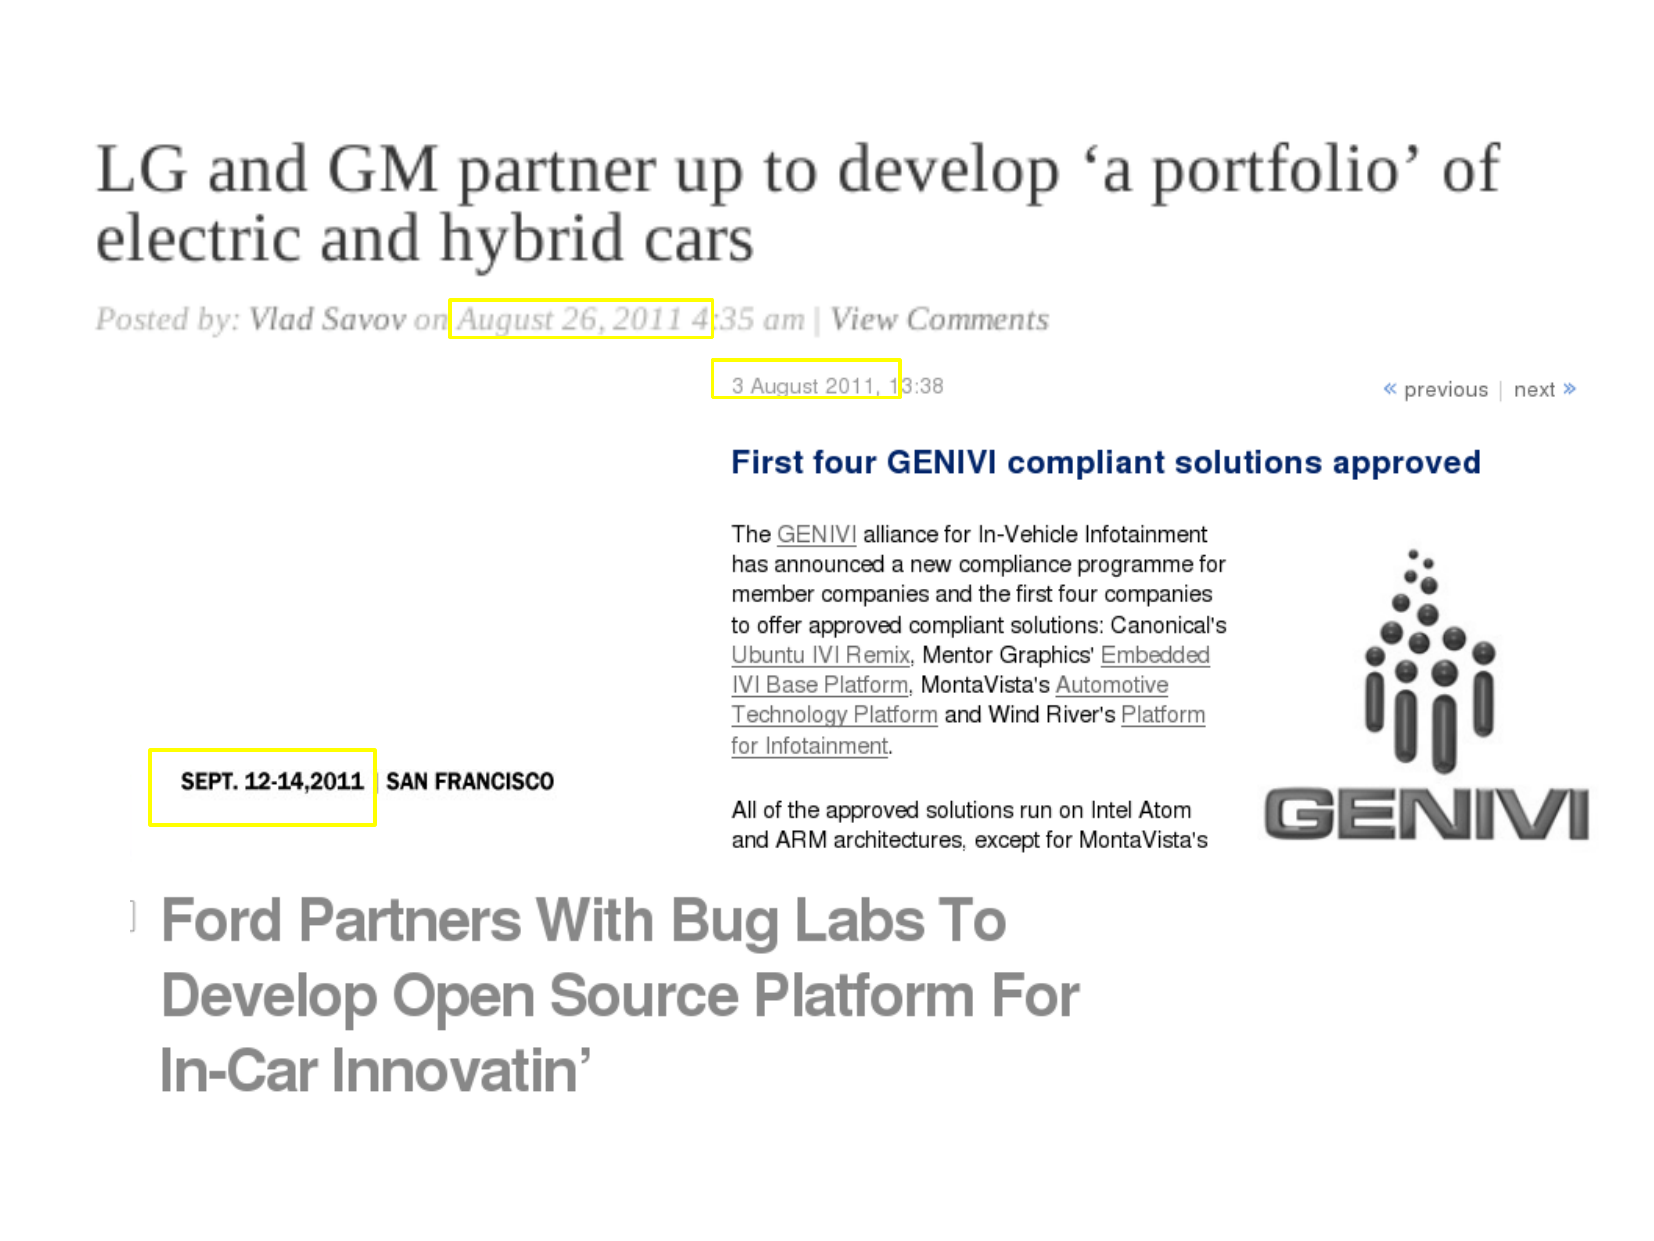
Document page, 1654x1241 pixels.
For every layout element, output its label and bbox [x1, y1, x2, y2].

picture [724, 362, 898, 396]
picture [40, 125, 1570, 352]
picture [130, 353, 1605, 1137]
picture [152, 769, 373, 823]
